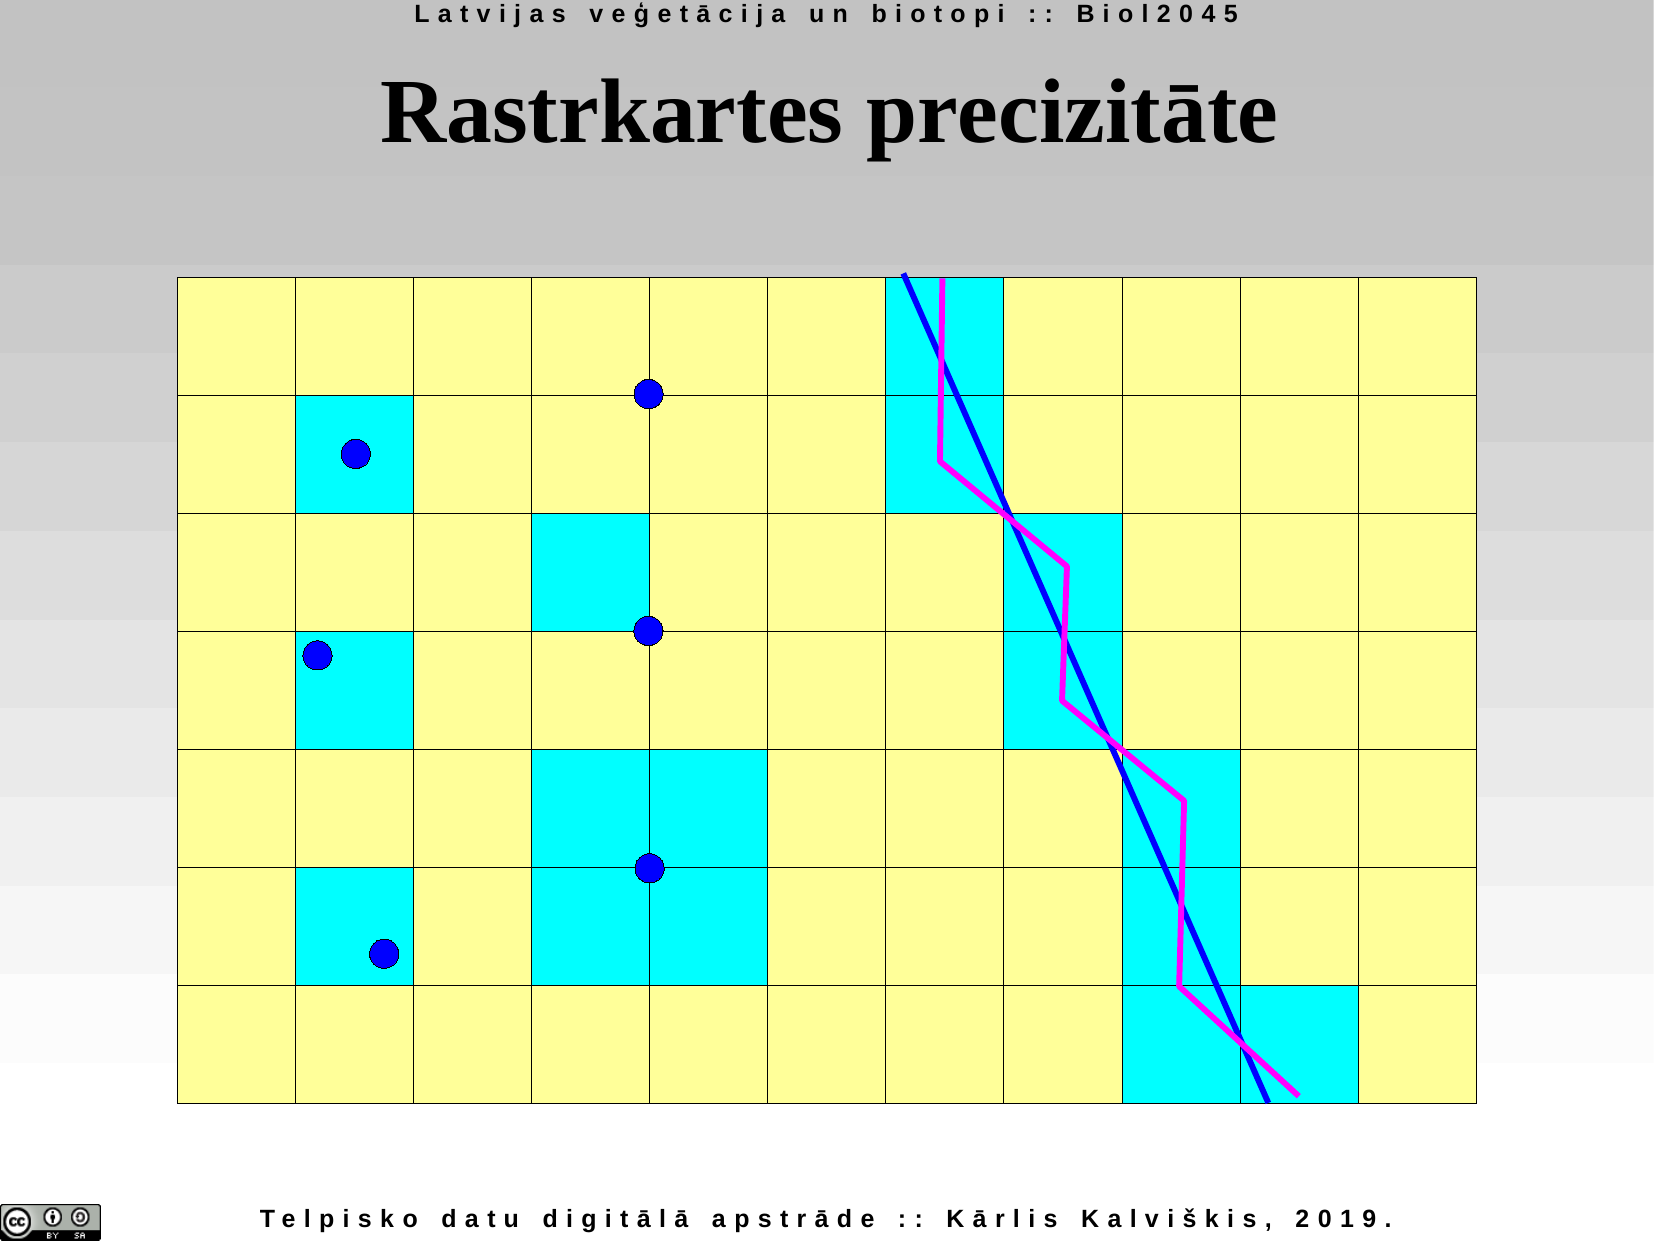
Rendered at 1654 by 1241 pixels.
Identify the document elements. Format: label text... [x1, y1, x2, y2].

title Rastrkartes precizitāte [34, 61, 1626, 296]
picture [0, 0, 1654, 1241]
text_box [177, 277, 1477, 1104]
